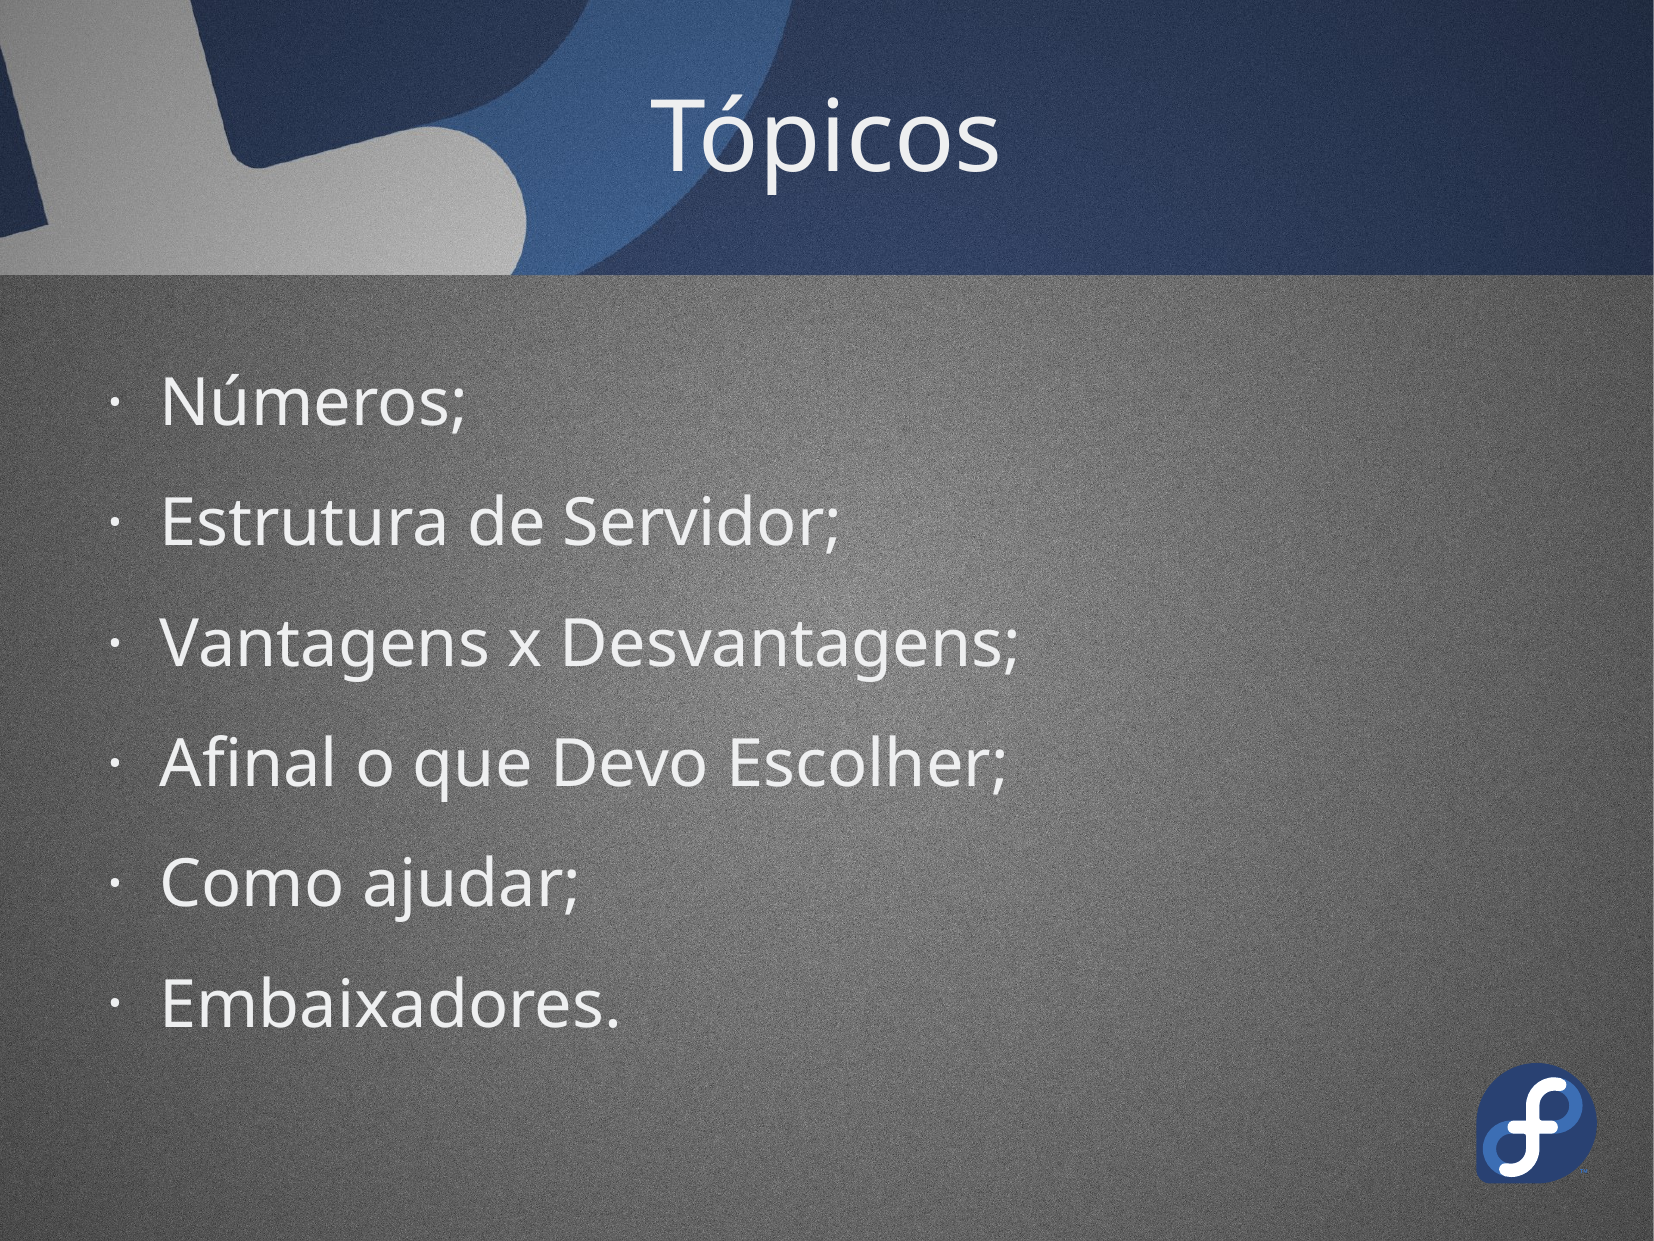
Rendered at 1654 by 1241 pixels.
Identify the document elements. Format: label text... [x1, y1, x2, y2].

list Números; Estrutura de Servidor; Vantagens x Desvantagens; Afinal o que Devo Escolher; Como ajudar; Embaixadores. [88, 354, 1565, 1063]
picture [0, 0, 1654, 1241]
title Tópicos [88, 29, 1565, 237]
